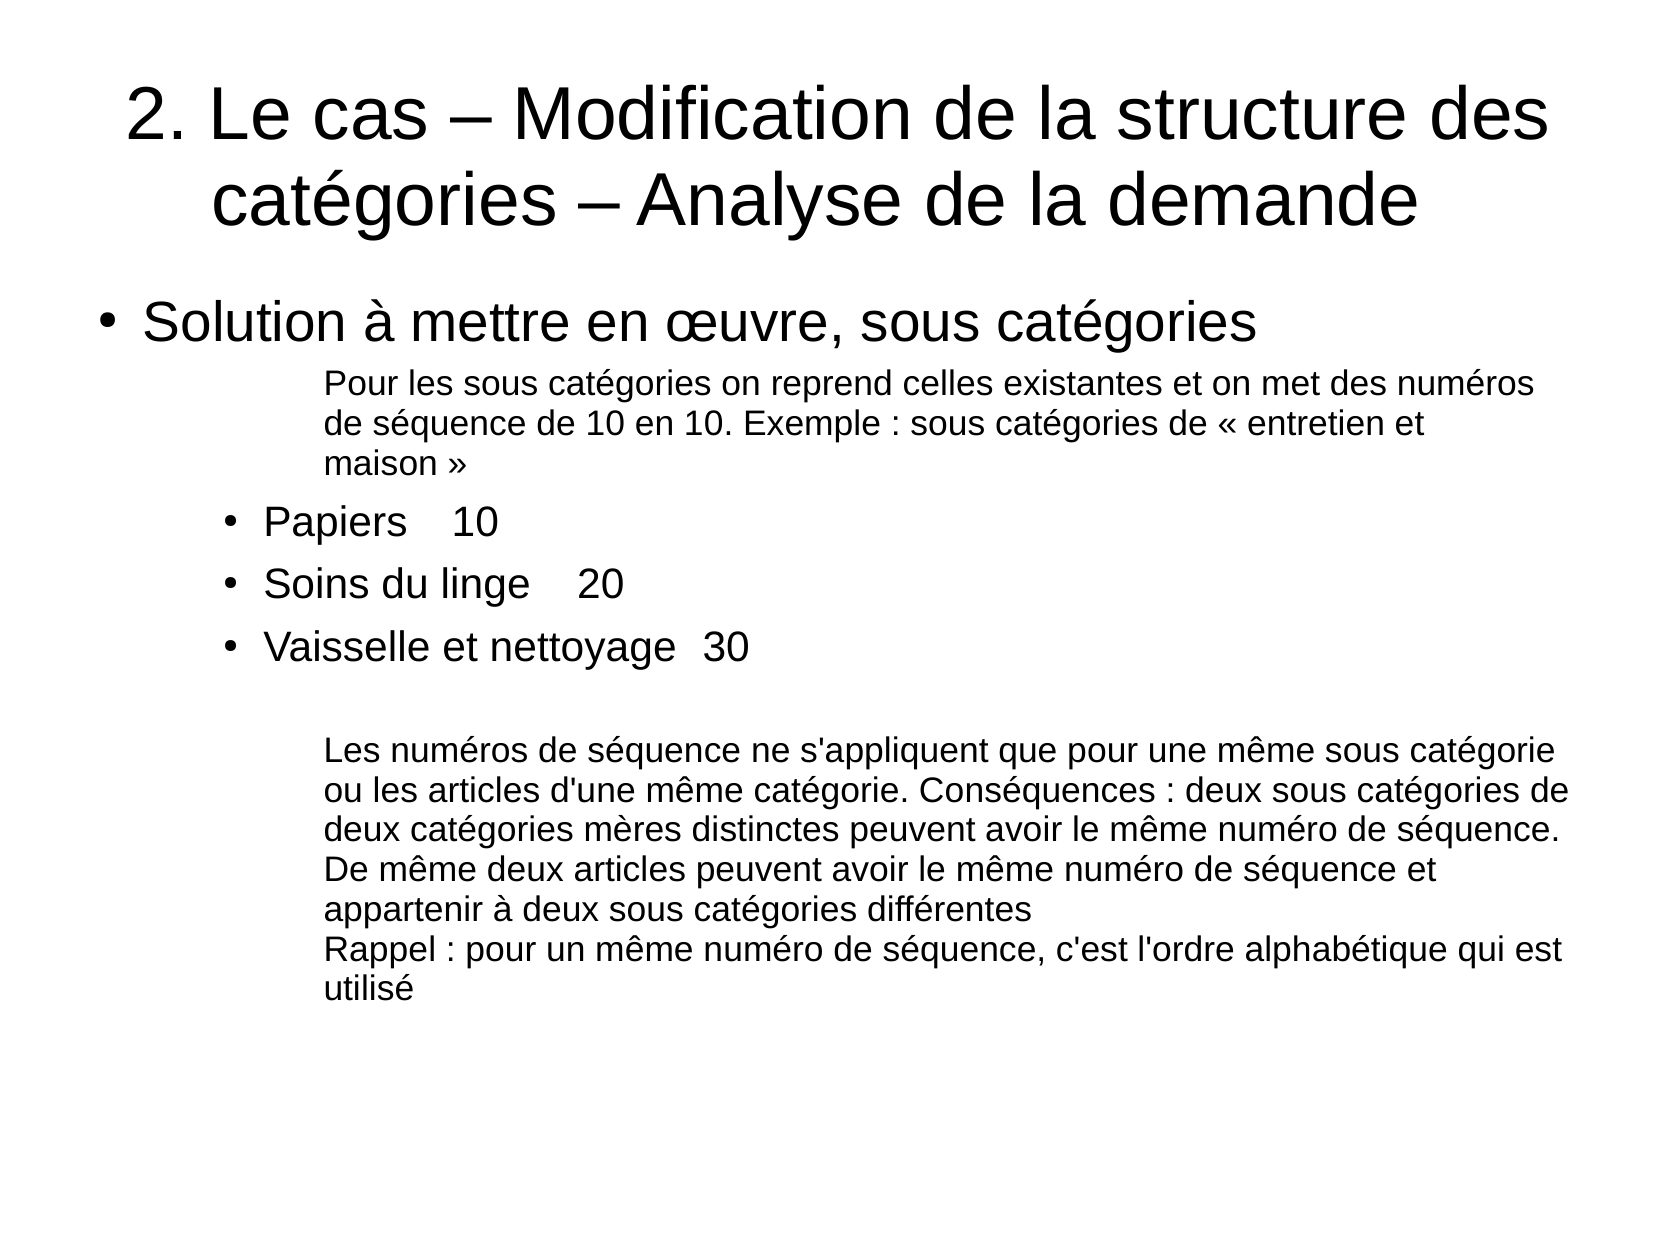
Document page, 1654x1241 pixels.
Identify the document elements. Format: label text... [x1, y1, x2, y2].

list Solution à mettre en œuvre, sous catégories Pour les sous catégories on reprend celles existantes et on met des numéros de séquence de 10 en 10. Exemple : sous catégories de « entretien et maison » Papiers 10 Soins du linge 20 Vaisselle et nettoyage 30 Les numéros de séquence ne s'appliquent que pour une même sous catégorie ou les articles d'une même catégorie. Conséquences : deux sous catégories de deux catégories mères distinctes peuvent avoir le même numéro de séquence. De même deux articles peuvent avoir le même numéro de séquence et appartenir à deux sous catégories différentes Rappel : pour un même numéro de séquence, c'est l'ordre alphabétique qui est utilisé [82, 290, 1571, 1010]
title 2. Le cas – Modification de la structure des catégories – Analyse de la demande [82, 49, 1571, 257]
